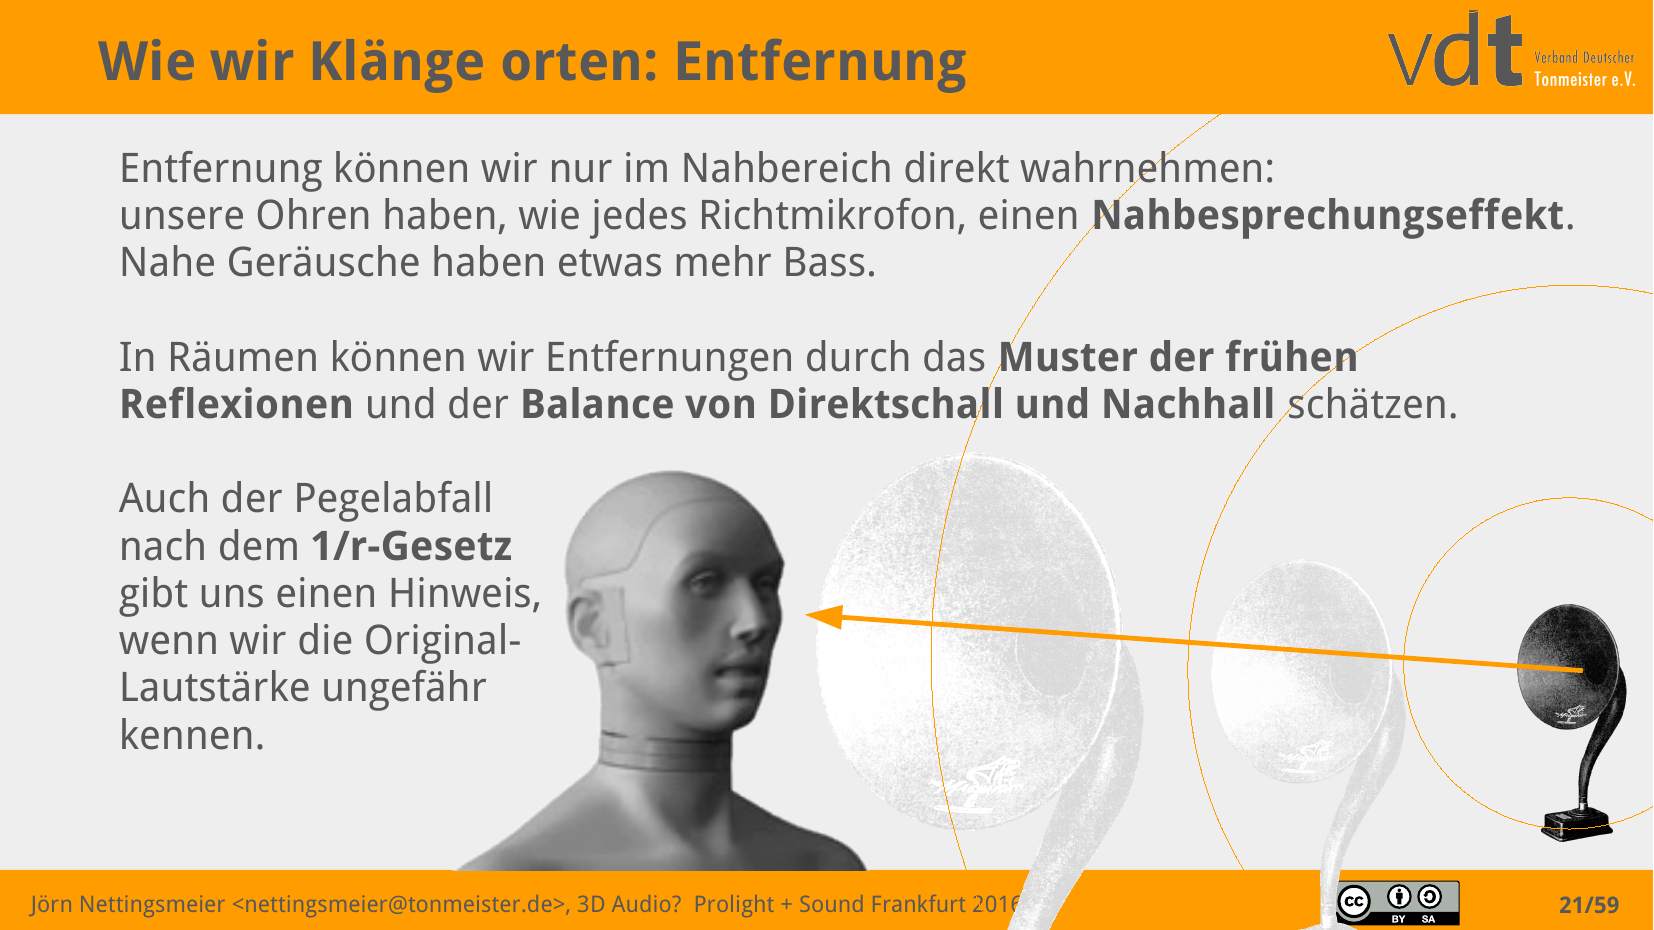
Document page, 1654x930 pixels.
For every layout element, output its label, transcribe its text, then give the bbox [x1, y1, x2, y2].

list Entfernung können wir nur im Nahbereich direkt wahrnehmen: unsere Ohren haben, wie jedes Richtmikrofon, einen Nahbesprechungseffekt. Nahe Geräusche haben etwas mehr Bass. In Räumen können wir Entfernungen durch das Muster der frühen Reflexionen und der Balance von Direktschall und Nachhall schätzen. Auch der Pegelabfall nach dem 1/r-Gesetz gibt uns einen Hinweis, wenn wir die Original- Lautstärke ungefähr kennen. [49, 144, 1583, 781]
picture [331, 410, 1169, 930]
picture [1509, 597, 1635, 848]
picture [1377, 0, 1646, 104]
title Wie wir Klänge orten: Entfernung [98, 4, 1216, 119]
picture [1196, 781, 1421, 930]
